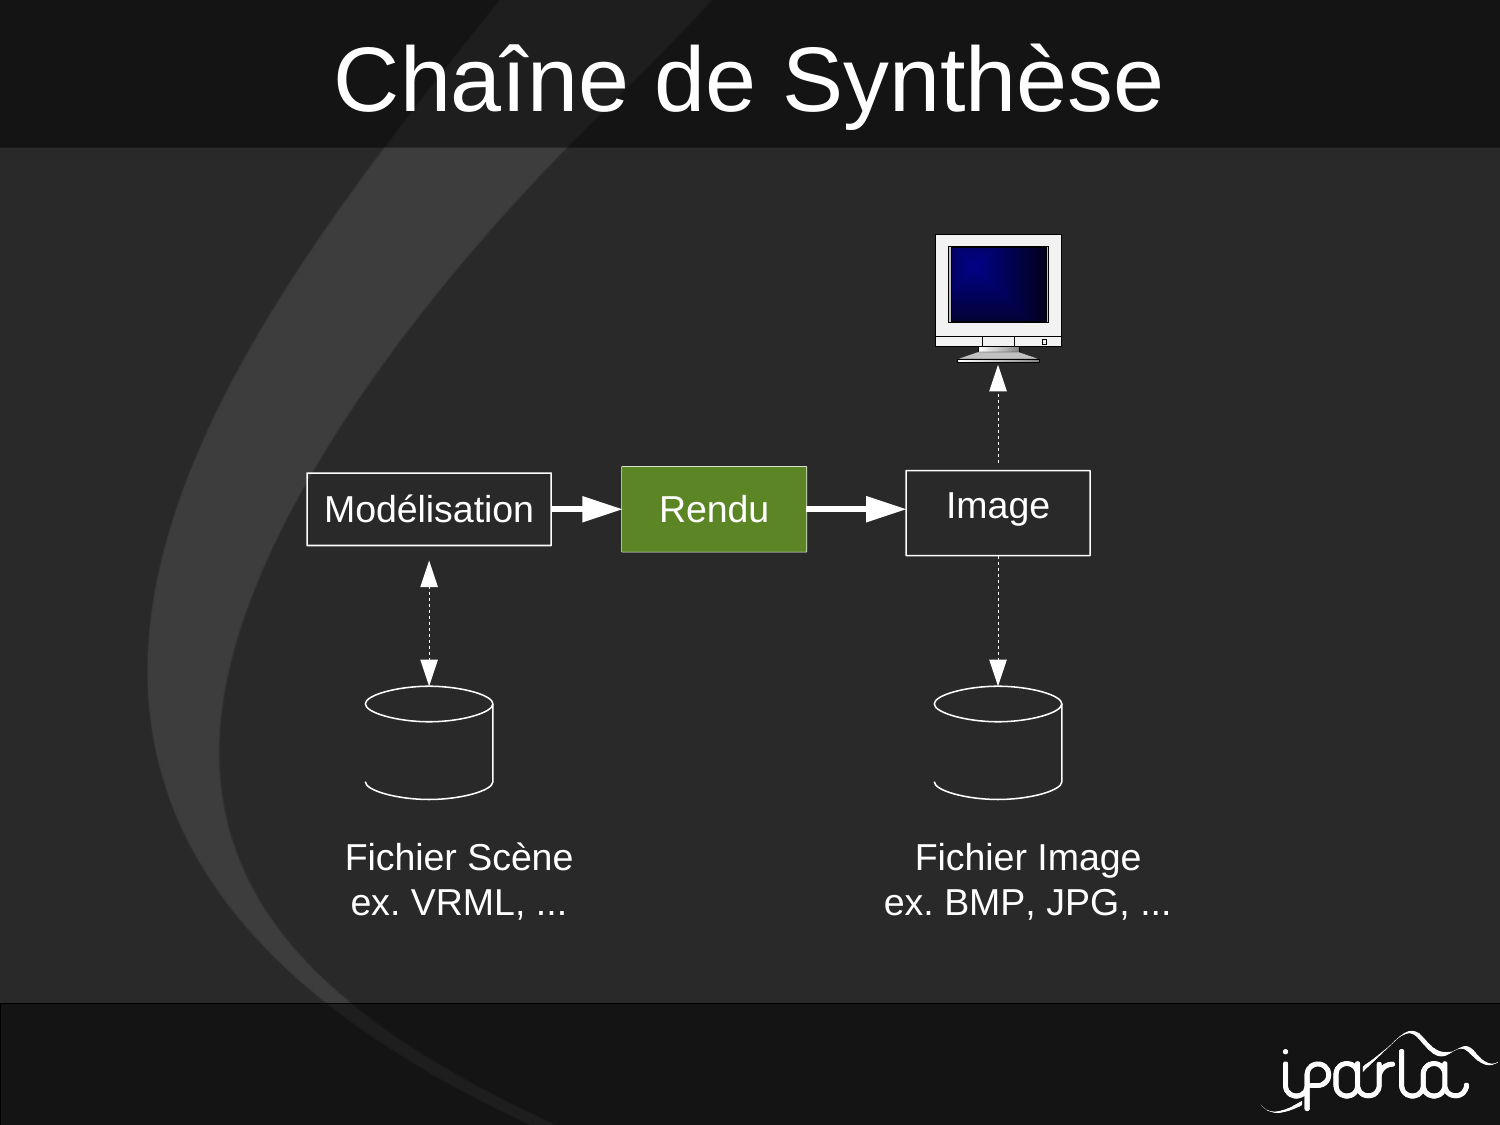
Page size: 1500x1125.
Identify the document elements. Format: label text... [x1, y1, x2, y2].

text_box Image [906, 462, 1091, 548]
picture [0, 0, 1500, 1003]
picture [1, 1004, 1500, 1125]
text_box Modélisation [307, 458, 552, 561]
text_box Rendu [622, 466, 807, 552]
text_box Fichier Scène ex. VRML, ... [305, 826, 613, 933]
title Chaîne de Synthèse [75, 24, 1425, 261]
text_box Fichier Image ex. BMP, JPG, ... [841, 826, 1215, 933]
